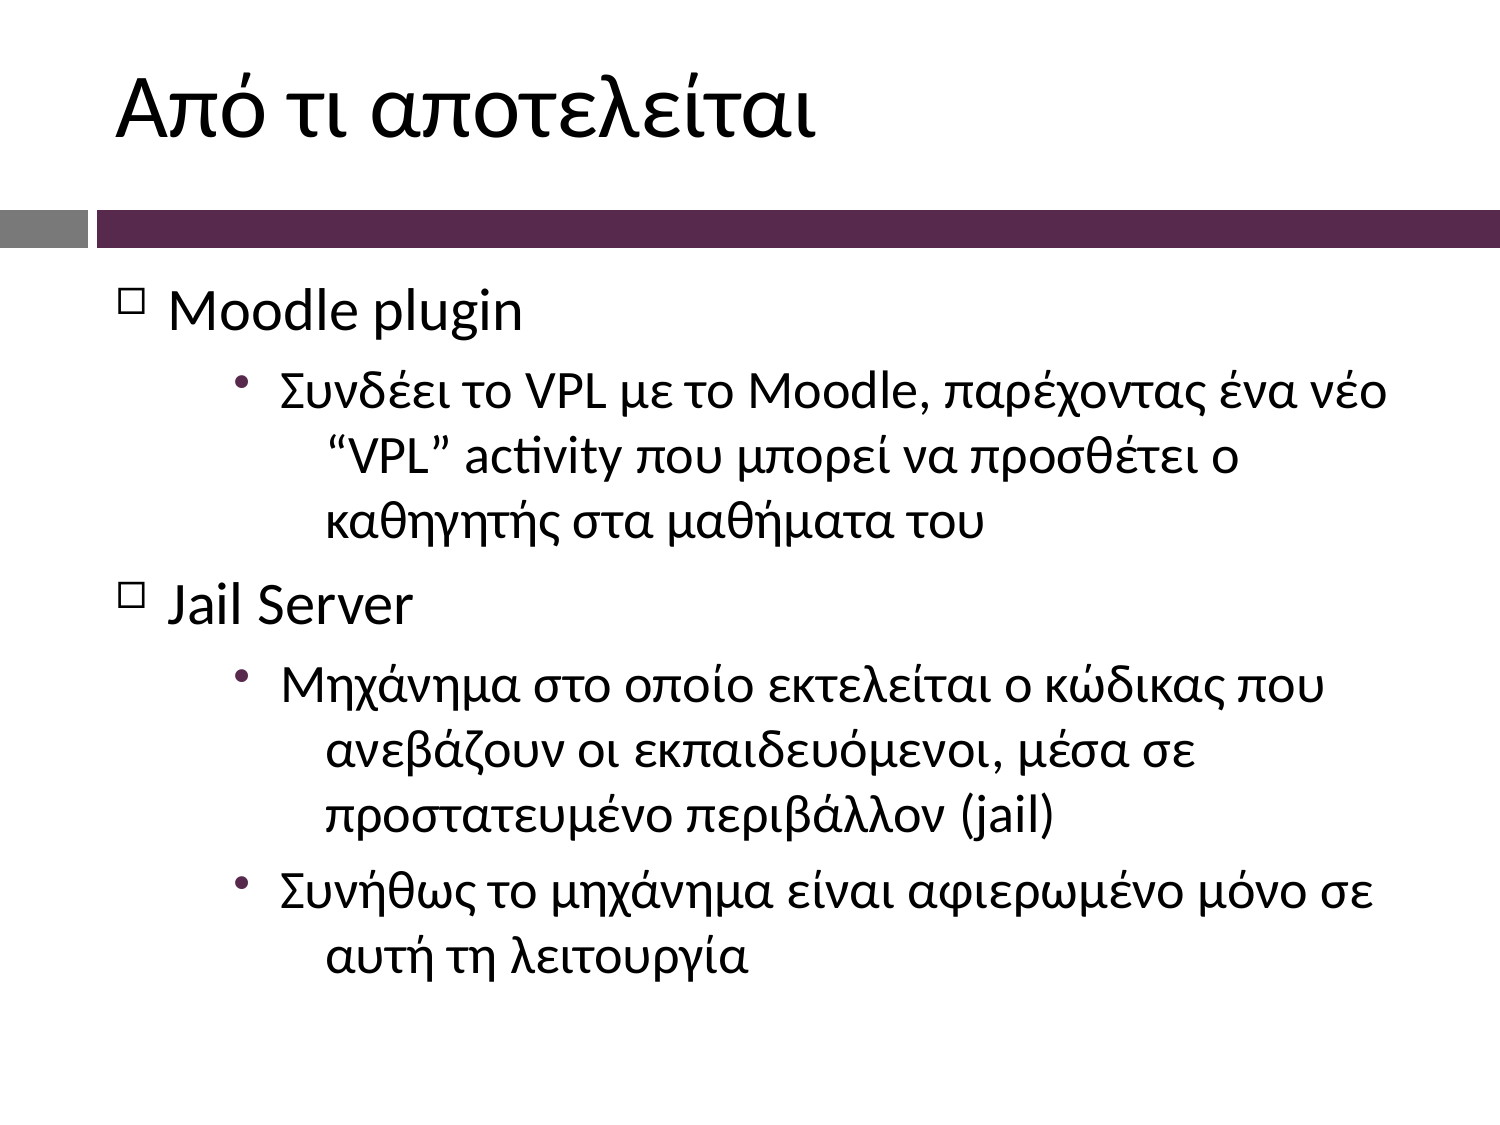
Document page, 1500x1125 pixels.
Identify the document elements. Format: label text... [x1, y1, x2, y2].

list Moodle plugin Συνδέει το VPL με το Moodle, παρέχοντας ένα νέο “VPL” activity που μπορεί να προσθέτει ο καθηγητής στα μαθήματα του Jail Server Μηχάνημα στο οποίο εκτελείται ο κώδικας που ανεβάζουν οι εκπαιδευόμενοι, μέσα σε προστατευμένο περιβάλλον (jail) Συνήθως το μηχάνημα είναι αφιερωμένο μόνο σε αυτή τη λειτουργία [100, 262, 1438, 1000]
title Από τι αποτελείται [100, 19, 1438, 182]
